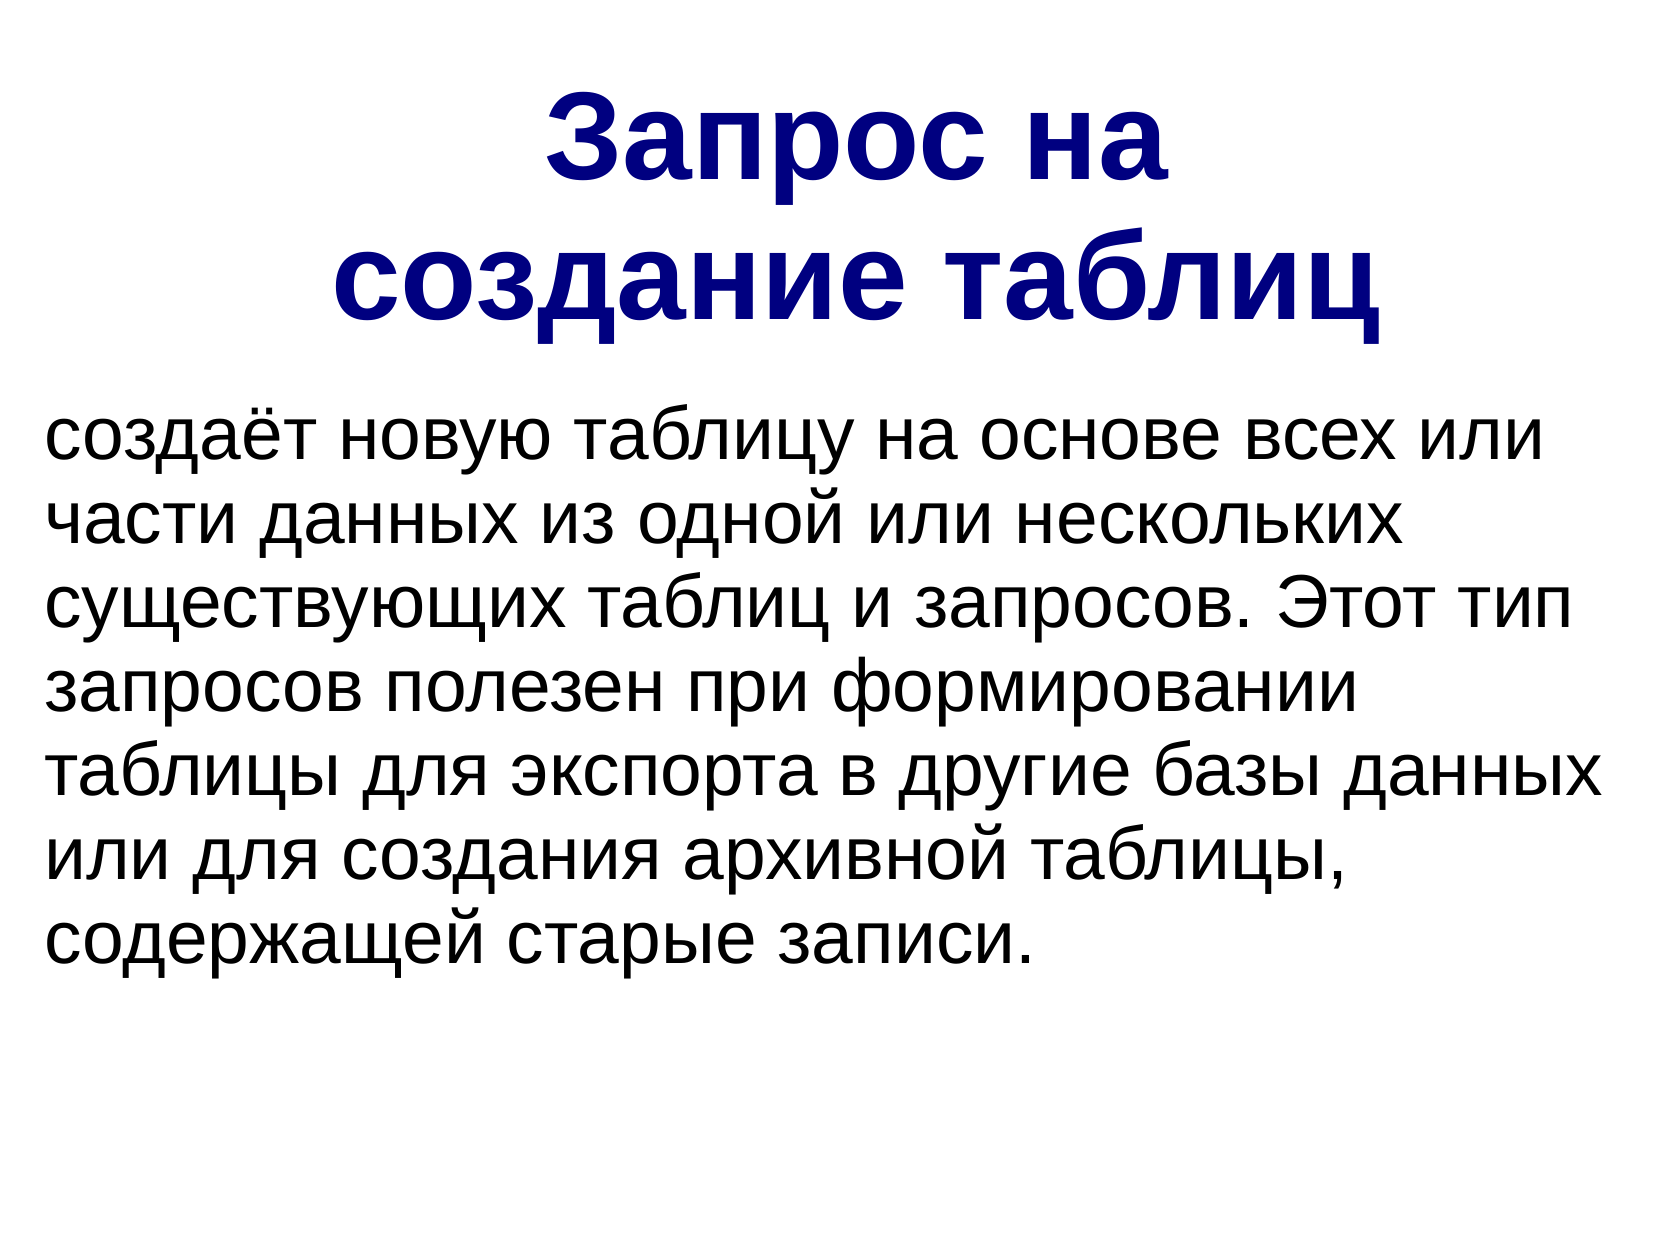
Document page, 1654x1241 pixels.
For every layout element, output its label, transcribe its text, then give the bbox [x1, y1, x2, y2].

text_box создаёт новую таблицу на основе всех или части данных из одной или нескольких существующих таблиц и запросов. Этот тип запросов полезен при формировании таблицы для экспорта в другие базы данных или для создания архивной таблицы, содержащей старые записи. [29, 383, 1625, 987]
text_box Запрос на создание таблиц [265, 59, 1447, 354]
